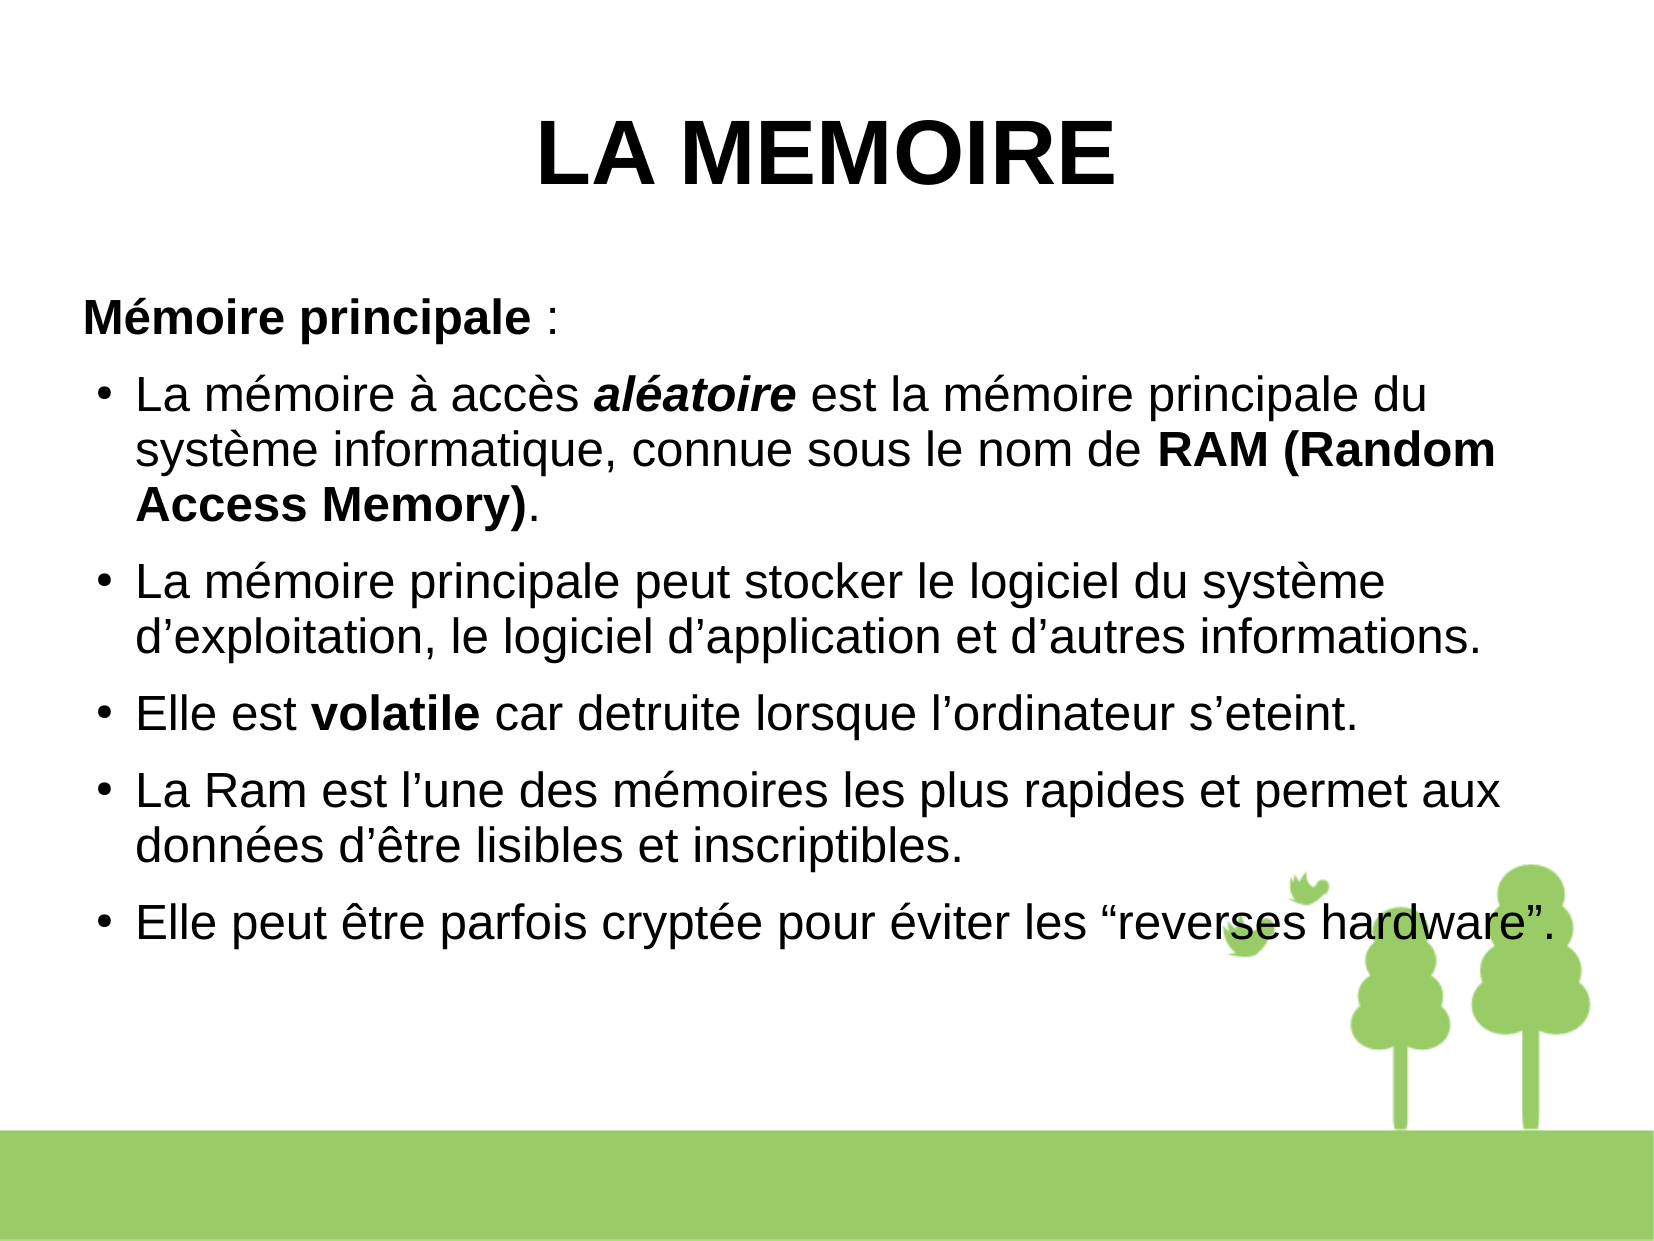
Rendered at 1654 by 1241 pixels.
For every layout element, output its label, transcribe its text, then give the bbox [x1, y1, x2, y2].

title LA MEMOIRE [82, 49, 1571, 257]
list Mémoire principale : La mémoire à accès aléatoire est la mémoire principale du système informatique, connue sous le nom de RAM (Random Access Memory). La mémoire principale peut stocker le logiciel du système d’exploitation, le logiciel d’application et d’autres informations. Elle est volatile car detruite lorsque l’ordinateur s’eteint. La Ram est l’une des mémoires les plus rapides et permet aux données d’être lisibles et inscriptibles. Elle peut être parfois cryptée pour éviter les “reverses hardware”. [82, 290, 1571, 1010]
picture [0, 0, 1654, 1241]
